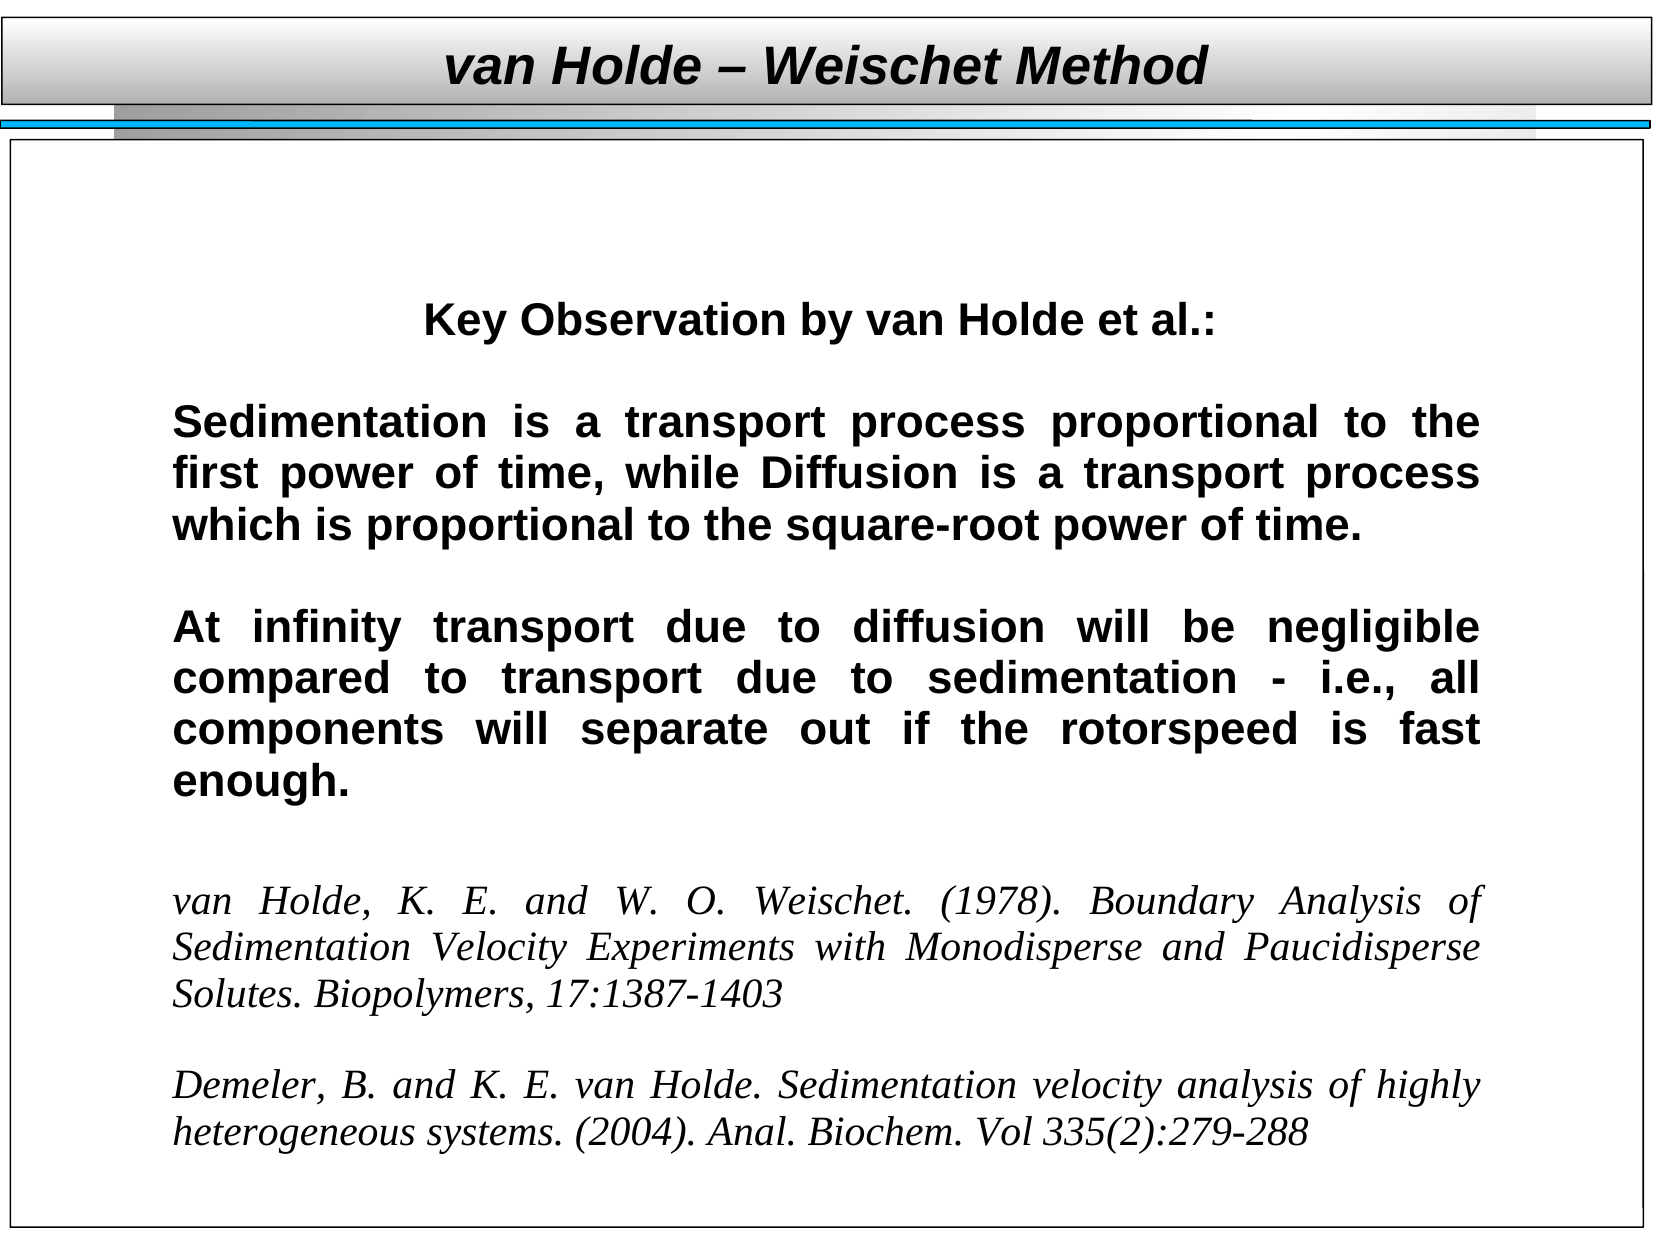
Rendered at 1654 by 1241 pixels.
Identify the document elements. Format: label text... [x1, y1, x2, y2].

text_box Key Observation by van Holde et al.: Sedimentation is a transport process proportional to the first power of time, while Diffusion is a transport process which is proportional to the square-root power of time. At infinity transport due to diffusion will be negligible compared to transport due to sedimentation - i.e., all components will separate out if the rotorspeed is fast enough. van Holde, K. E. and W. O. Weischet. (1978). Boundary Analysis of Sedimentation Velocity Experiments with Monodisperse and Paucidisperse Solutes. Biopolymers, 17:1387-1403 Demeler, B. and K. E. van Holde. Sedimentation velocity analysis of highly heterogeneous systems. (2004). Anal. Biochem. Vol 335(2):279-288 [172, 293, 1482, 1154]
text_box [10, 139, 1644, 1228]
text_box van Holde – Weischet Method [1, 17, 1652, 105]
text_box [0, 120, 1651, 129]
